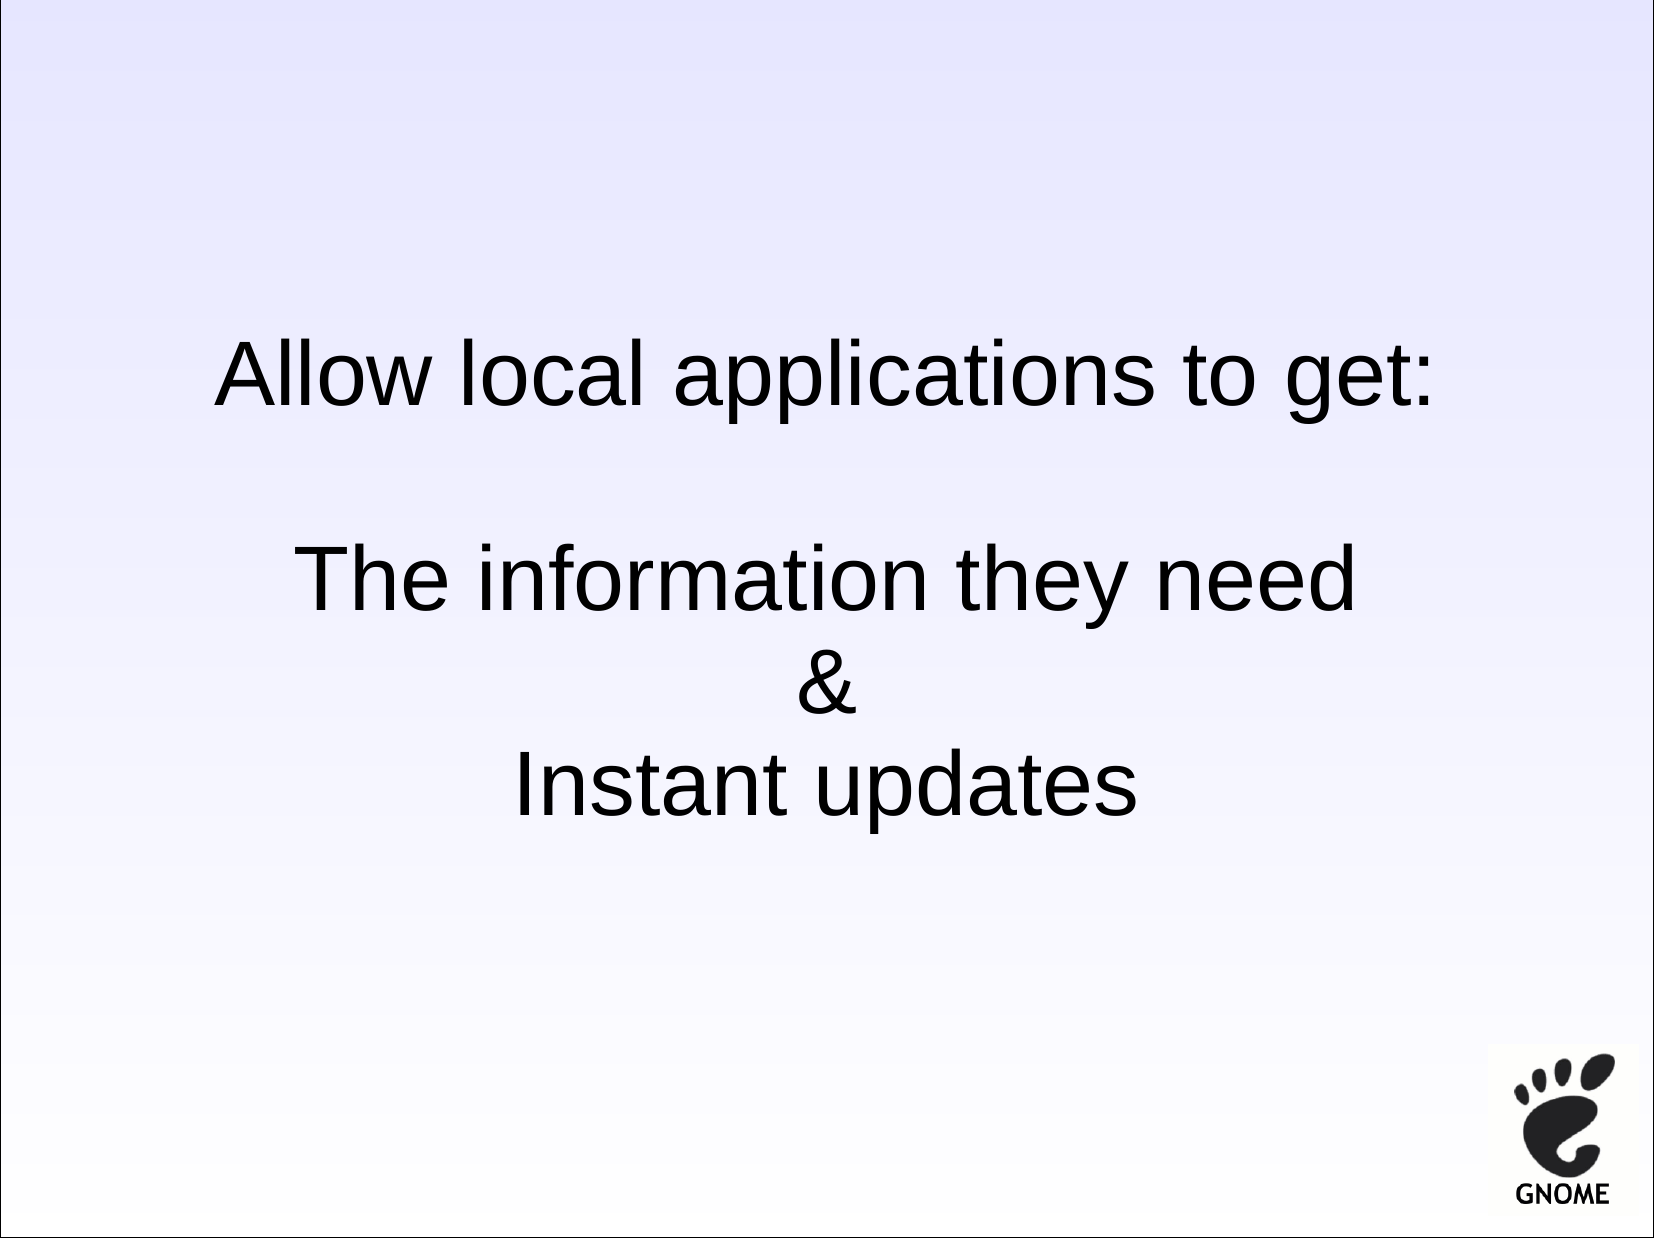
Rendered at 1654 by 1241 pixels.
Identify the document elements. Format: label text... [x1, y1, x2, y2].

title Allow local applications to get: The information they need & Instant updates [82, 56, 1571, 1102]
picture [1488, 1044, 1639, 1216]
